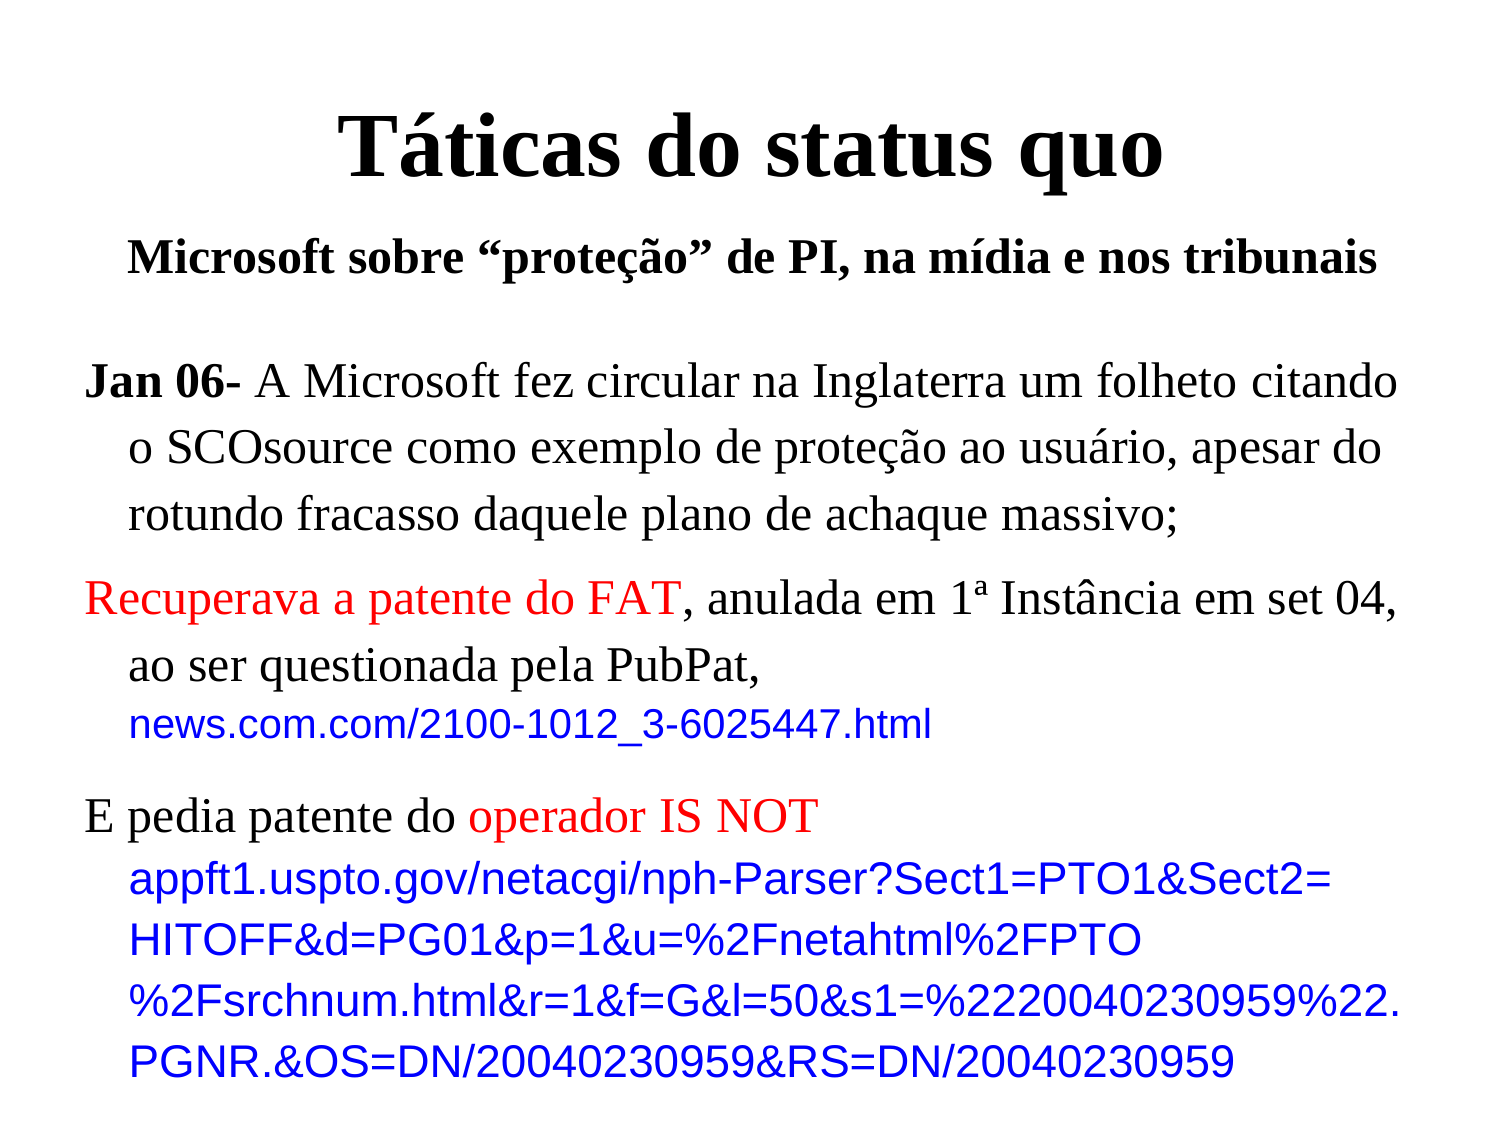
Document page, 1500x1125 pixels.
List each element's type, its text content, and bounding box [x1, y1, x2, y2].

text_box Microsoft sobre “proteção” de PI, na mídia e nos tribunais Jan 06- A Microsoft fez circular na Inglaterra um folheto citando o SCOsource como exemplo de proteção ao usuário, apesar do rotundo fracasso daquele plano de achaque massivo; Recuperava a patente do FAT, anulada em 1ª Instância em set 04, ao ser questionada pela PubPat, news.com.com/2100-1012_3-6025447.html E pedia patente do operador IS NOT appft1.uspto.gov/netacgi/nph-Parser?Sect1=PTO1&Sect2= HITOFF&d=PG01&p=1&u=%2Fnetahtml%2FPTO%2Fsrchnum.html&r=1&f=G&l=50&s1=%2220040230959%22. PGNR.&OS=DN/20040230959&RS=DN/20040230959 [84, 229, 1422, 1125]
title Táticas do status quo [87, 62, 1416, 223]
